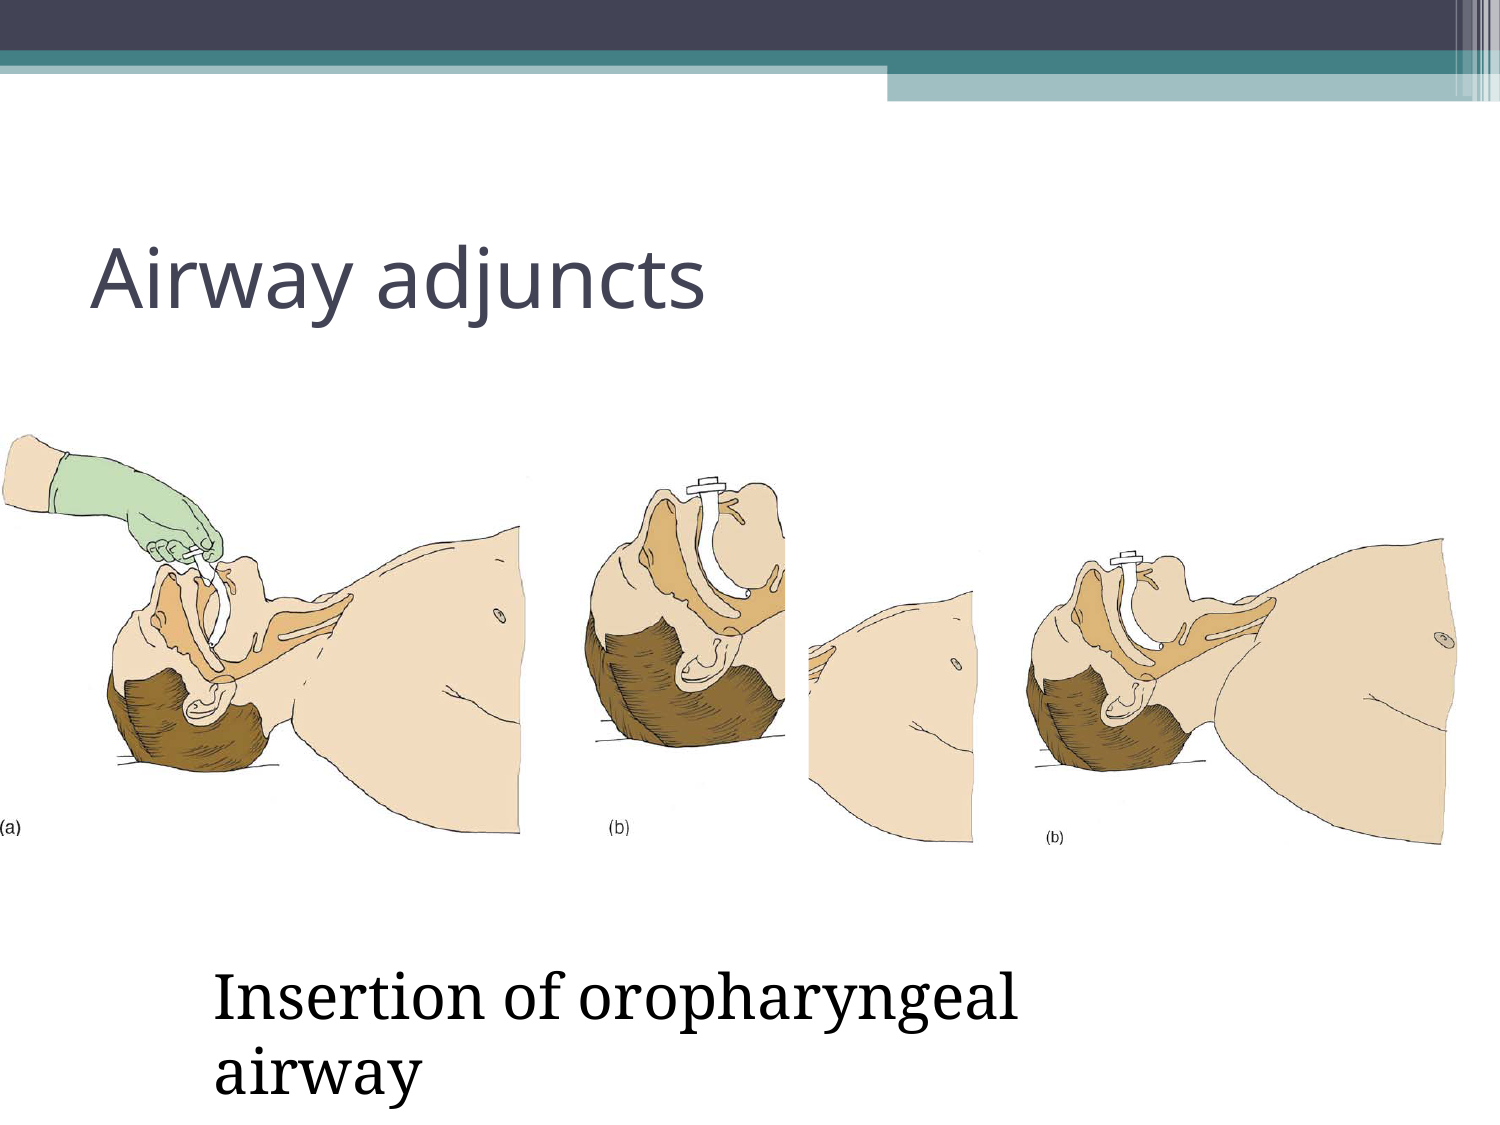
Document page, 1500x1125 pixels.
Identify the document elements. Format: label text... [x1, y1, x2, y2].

picture [0, 433, 786, 836]
picture [808, 515, 1458, 845]
text_box Airway adjuncts [75, 187, 1426, 363]
text_box Insertion of oropharyngeal airway [199, 949, 1254, 1115]
